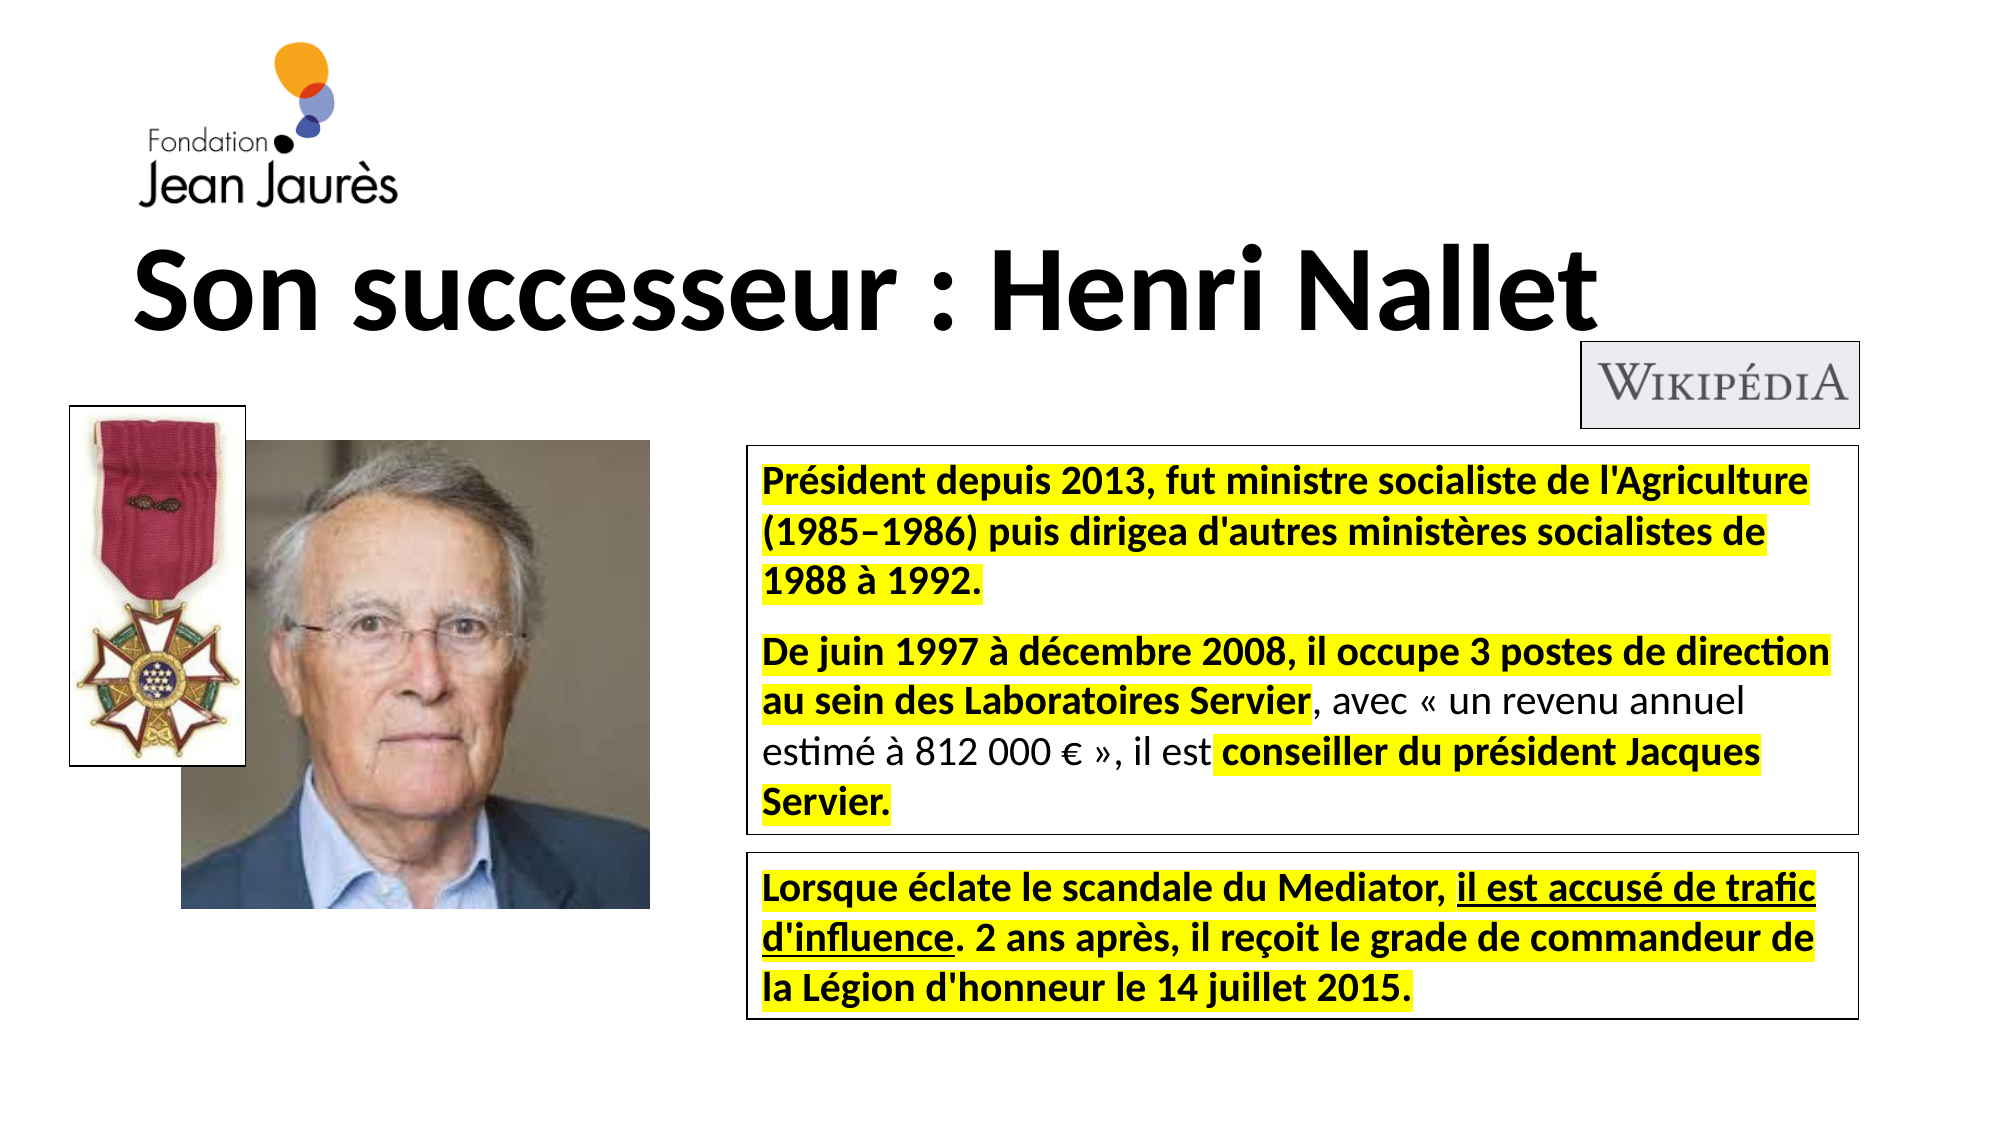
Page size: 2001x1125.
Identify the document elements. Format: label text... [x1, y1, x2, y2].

picture [181, 440, 650, 910]
text_box Son successeur : Henri Nallet [117, 60, 1883, 375]
text_box Président depuis 2013, fut ministre socialiste de l'Agriculture (1985–1986) puis dirigea d'autres ministères socialistes de 1988 à 1992. De juin 1997 à décembre 2008, il occupe 3 postes de direction au sein des Laboratoires Servier, avec « un revenu annuel estimé à 812 000 € », il est conseiller du président Jacques Servier. [747, 445, 1859, 835]
text_box Lorsque éclate le scandale du Mediator, il est accusé de trafic d'influence. 2 ans après, il reçoit le grade de commandeur de la Légion d'honneur le 14 juillet 2015. [747, 852, 1859, 1020]
picture [70, 406, 245, 766]
picture [117, 24, 416, 224]
picture [1581, 342, 1859, 428]
